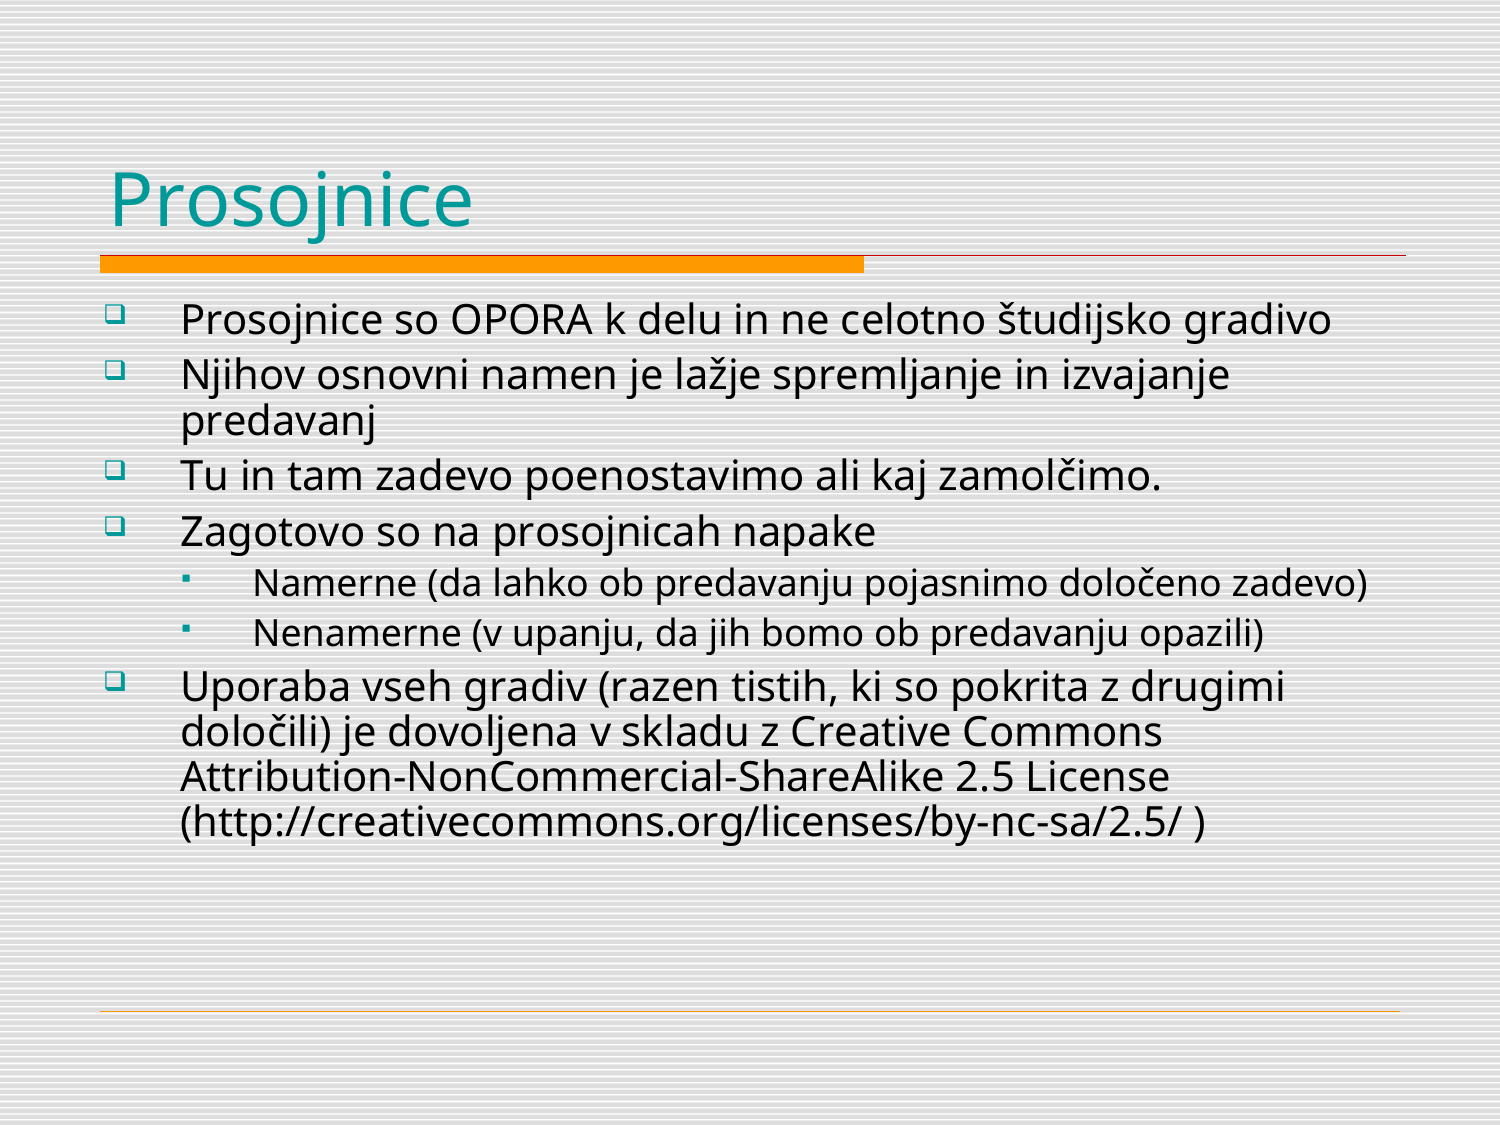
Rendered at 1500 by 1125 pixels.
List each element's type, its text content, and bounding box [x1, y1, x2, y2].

picture [0, 0, 1500, 1125]
list Prosojnice so OPORA k delu in ne celotno študijsko gradivo Njihov osnovni namen je lažje spremljanje in izvajanje predavanj Tu in tam zadevo poenostavimo ali kaj zamolčimo. Zagotovo so na prosojnicah napake Namerne (da lahko ob predavanju pojasnimo določeno zadevo) Nenamerne (v upanju, da jih bomo ob predavanju opazili) Uporaba vseh gradiv (razen tistih, ki so pokrita z drugimi določili) je dovoljena v skladu z Creative Commons Attribution-NonCommercial-ShareAlike 2.5 License (http://creativecommons.org/licenses/by-nc-sa/2.5/ ) [88, 290, 1401, 991]
title Prosojnice [94, 49, 1407, 250]
